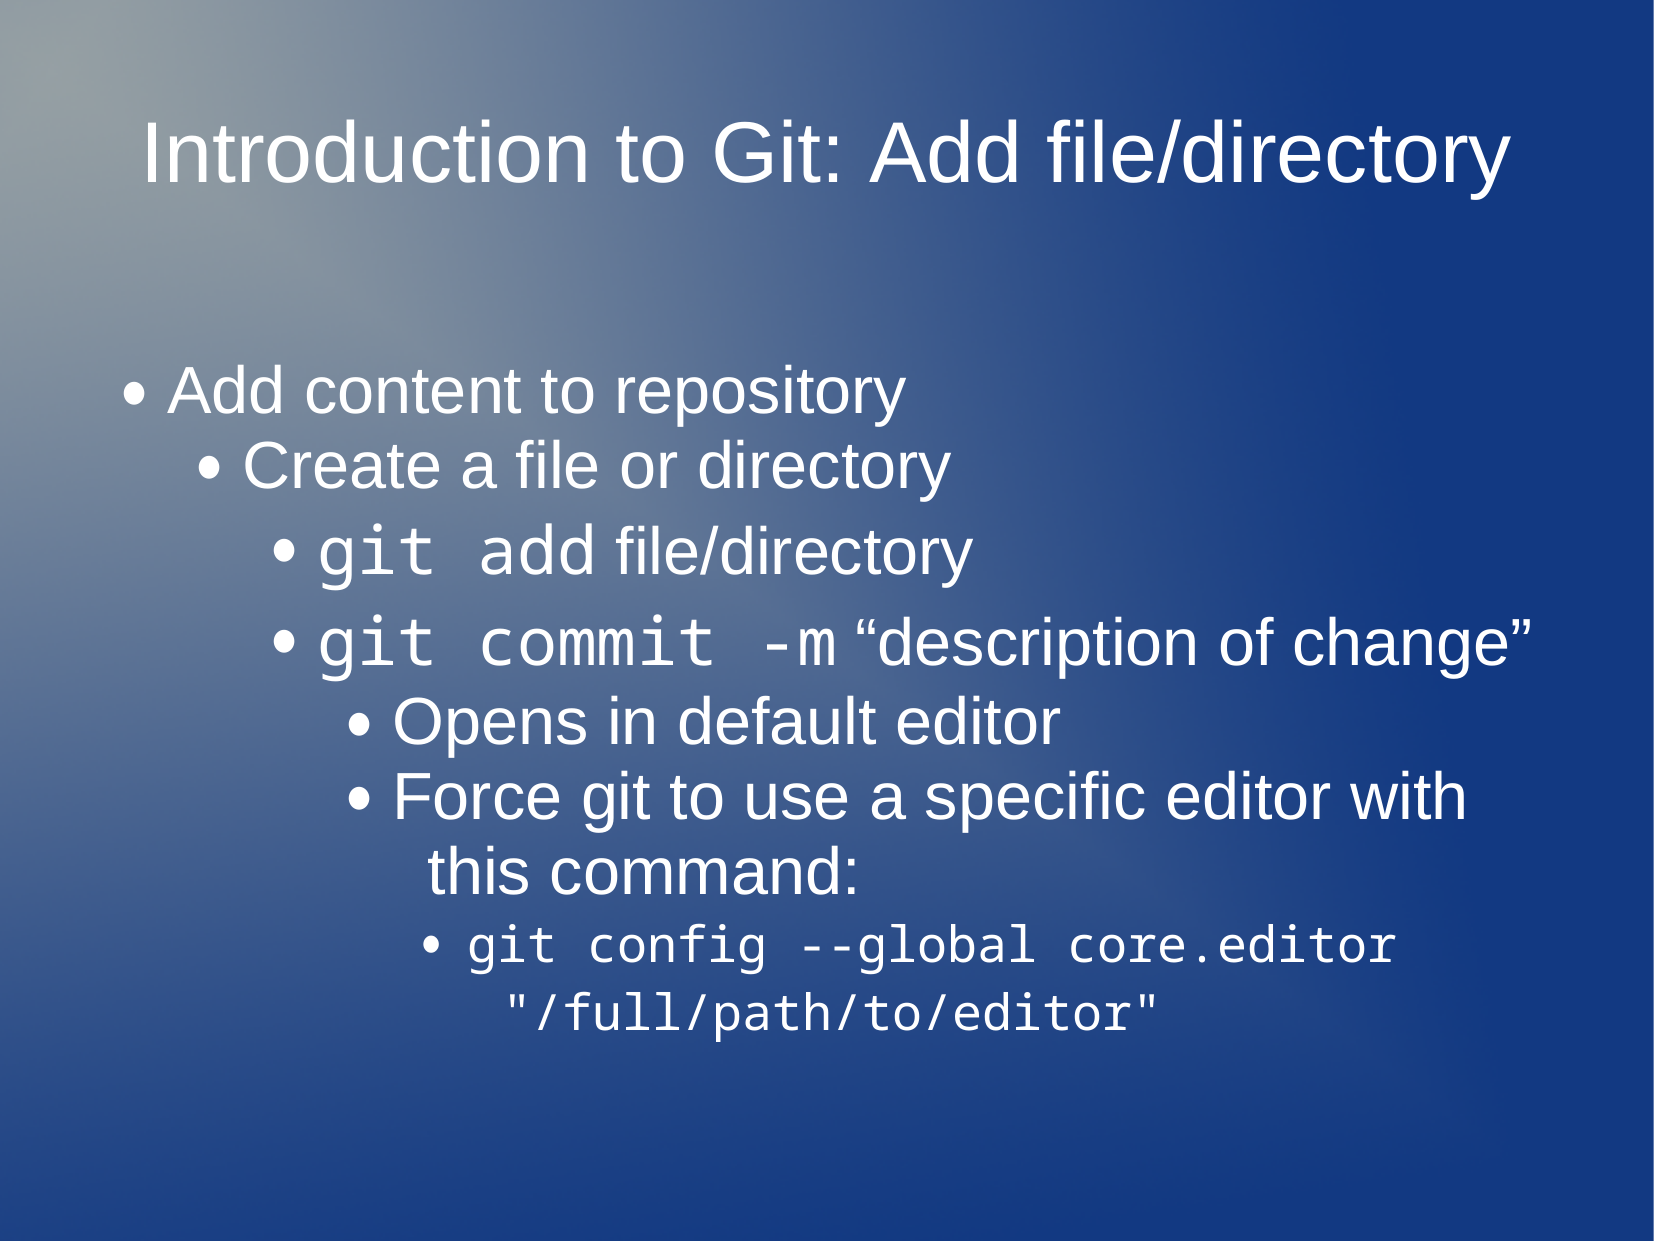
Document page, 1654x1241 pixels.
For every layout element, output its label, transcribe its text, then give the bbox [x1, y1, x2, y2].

picture [0, 0, 1654, 1241]
title Introduction to Git: Add file/directory [82, 49, 1571, 257]
subtitle Add content to repository Create a file or directory git add file/directory git commit -m “description of change” Opens in default editor Force git to use a specific editor with this command: git config --global core.editor "/full/path/to/editor" [82, 376, 1571, 1023]
